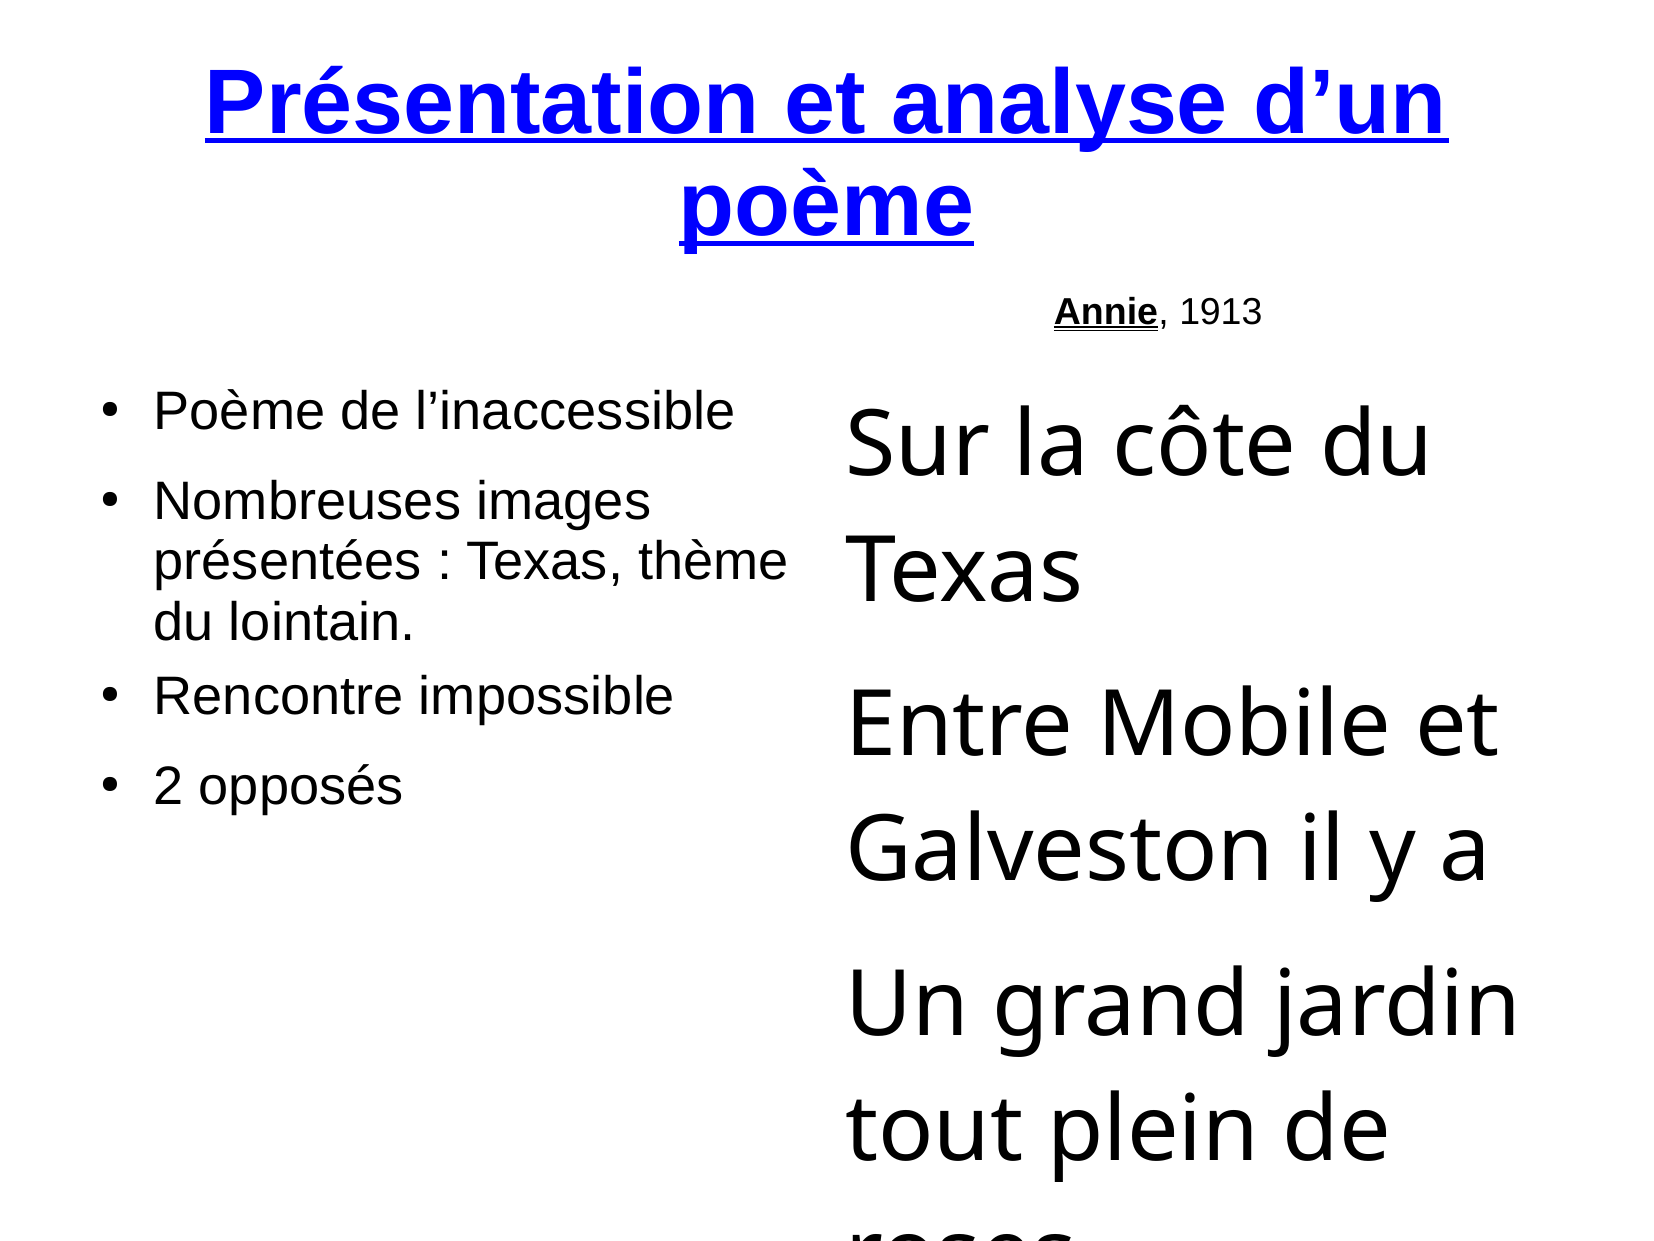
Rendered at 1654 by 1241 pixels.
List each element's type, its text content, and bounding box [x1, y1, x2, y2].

list Sur la côte du Texas Entre Mobile et Galveston il y a Un grand jardin tout plein de roses Il contient aussi une villa Qui est une grande rose Une femme se promène souvent Dans le jardin toute seule Et quand je passe sur la route bordée de tilleuls Nous nous regardons Comme cette femme est mennonite Ses rosiers et ses vêtements n’ont pas de boutons Il en manque deux à mon veston La dame et moi suivons presque le même rite [845, 377, 1572, 1010]
text_box Annie, 1913 [944, 283, 1382, 342]
list Poème de l’inaccessible Nombreuses images présentées : Texas, thème du lointain. [82, 290, 809, 634]
list Rencontre impossible 2 opposés [82, 665, 809, 1009]
title Présentation et analyse d’un poème [82, 49, 1571, 257]
